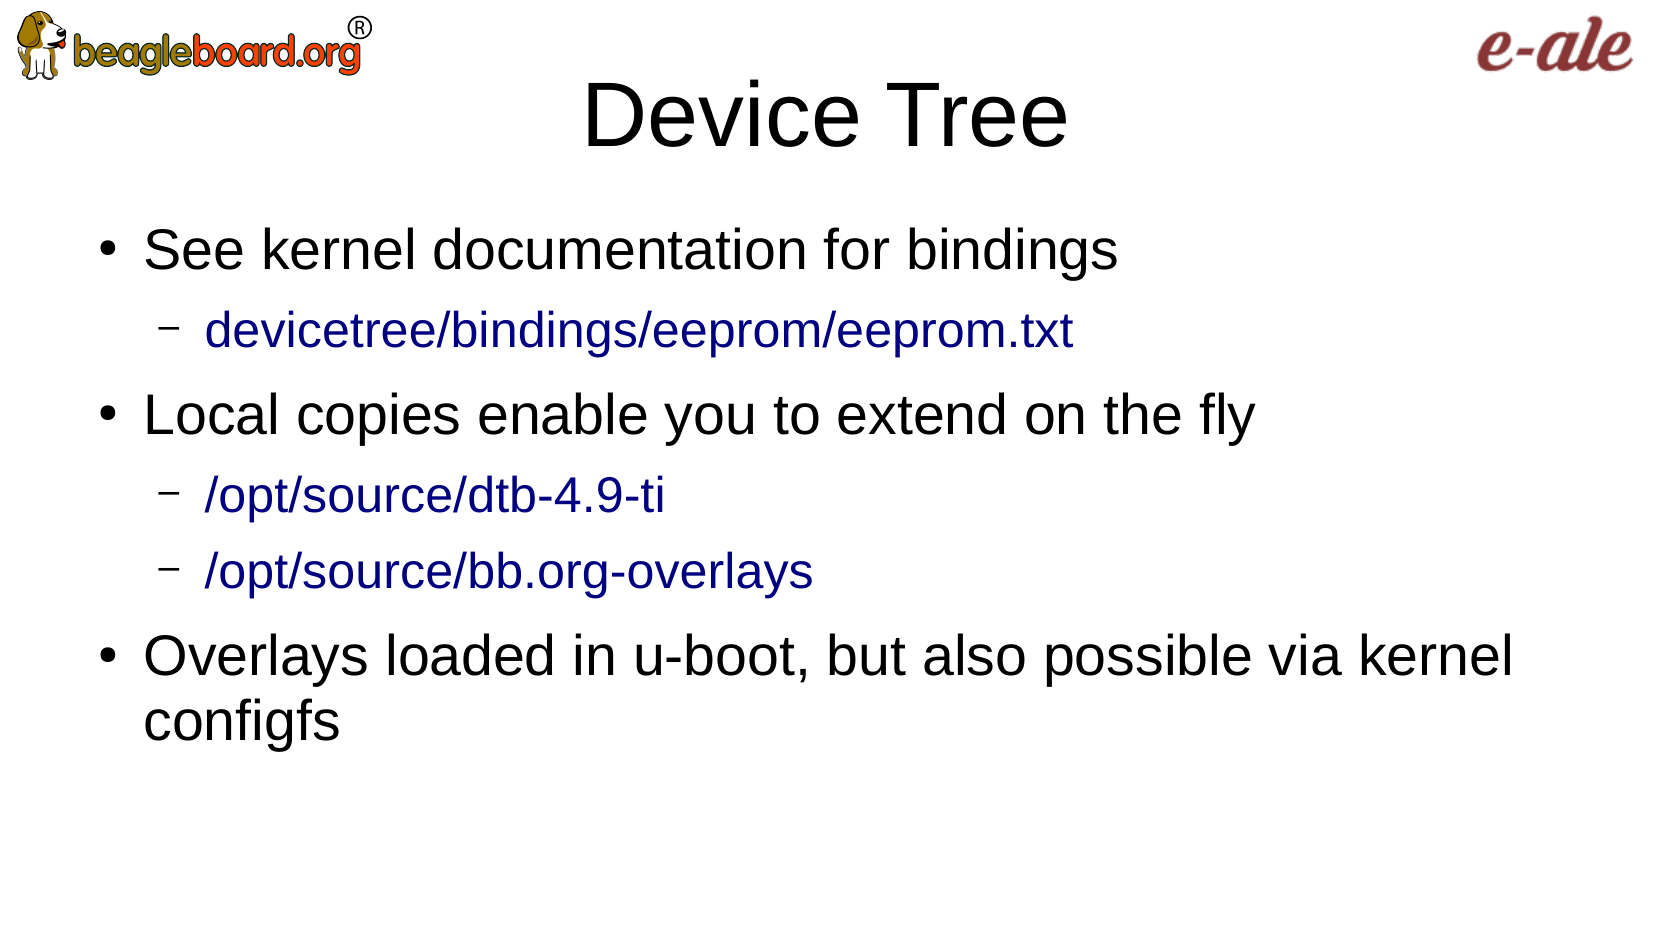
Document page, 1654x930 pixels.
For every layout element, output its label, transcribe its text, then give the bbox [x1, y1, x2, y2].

title Device Tree [82, 37, 1571, 193]
picture [17, 11, 372, 80]
picture [1475, 14, 1636, 74]
list See kernel documentation for bindings devicetree/bindings/eeprom/eeprom.txt Local copies enable you to extend on the fly /opt/source/dtb-4.9-ti /opt/source/bb.org-overlays Overlays loaded in u-boot, but also possible via kernel configfs [82, 217, 1571, 757]
